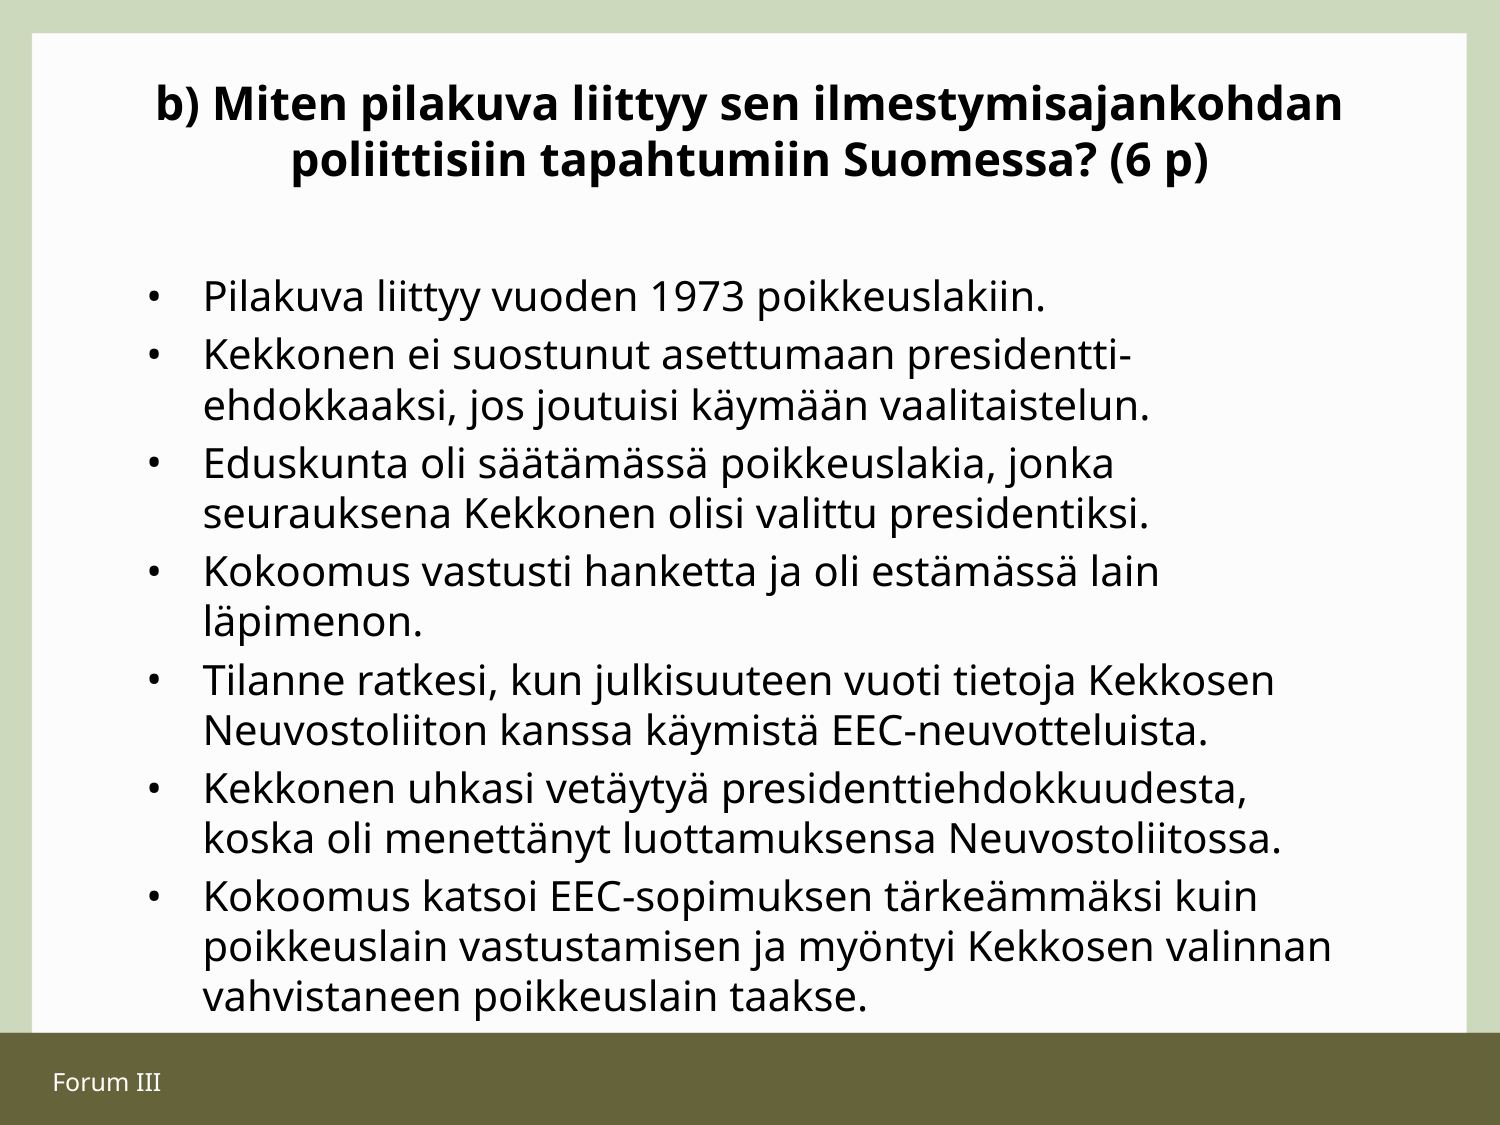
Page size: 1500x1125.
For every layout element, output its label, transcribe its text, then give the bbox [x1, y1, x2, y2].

list Pilakuva liittyy vuoden 1973 poikkeuslakiin. Kekkonen ei suostunut asettumaan presidentti-ehdokkaaksi, jos joutuisi käymään vaalitaistelun. Eduskunta oli säätämässä poikkeuslakia, jonka seurauksena Kekkonen olisi valittu presidentiksi. Kokoomus vastusti hanketta ja oli estämässä lain läpimenon. Tilanne ratkesi, kun julkisuuteen vuoti tietoja Kekkosen Neuvostoliiton kanssa käymistä EEC-neuvotteluista. Kekkonen uhkasi vetäytyä presidenttiehdokkuudesta, koska oli menettänyt luottamuksensa Neuvostoliitossa. Kokoomus katsoi EEC-sopimuksen tärkeämmäksi kuin poikkeuslain vastustamisen ja myöntyi Kekkosen valinnan vahvistaneen poikkeuslain taakse. [112, 262, 1388, 1000]
picture [0, 0, 1500, 1125]
title b) Miten pilakuva liittyy sen ilmestymisajankohdan poliittisiin tapahtumiin Suomessa? (6 p) [112, 54, 1388, 205]
